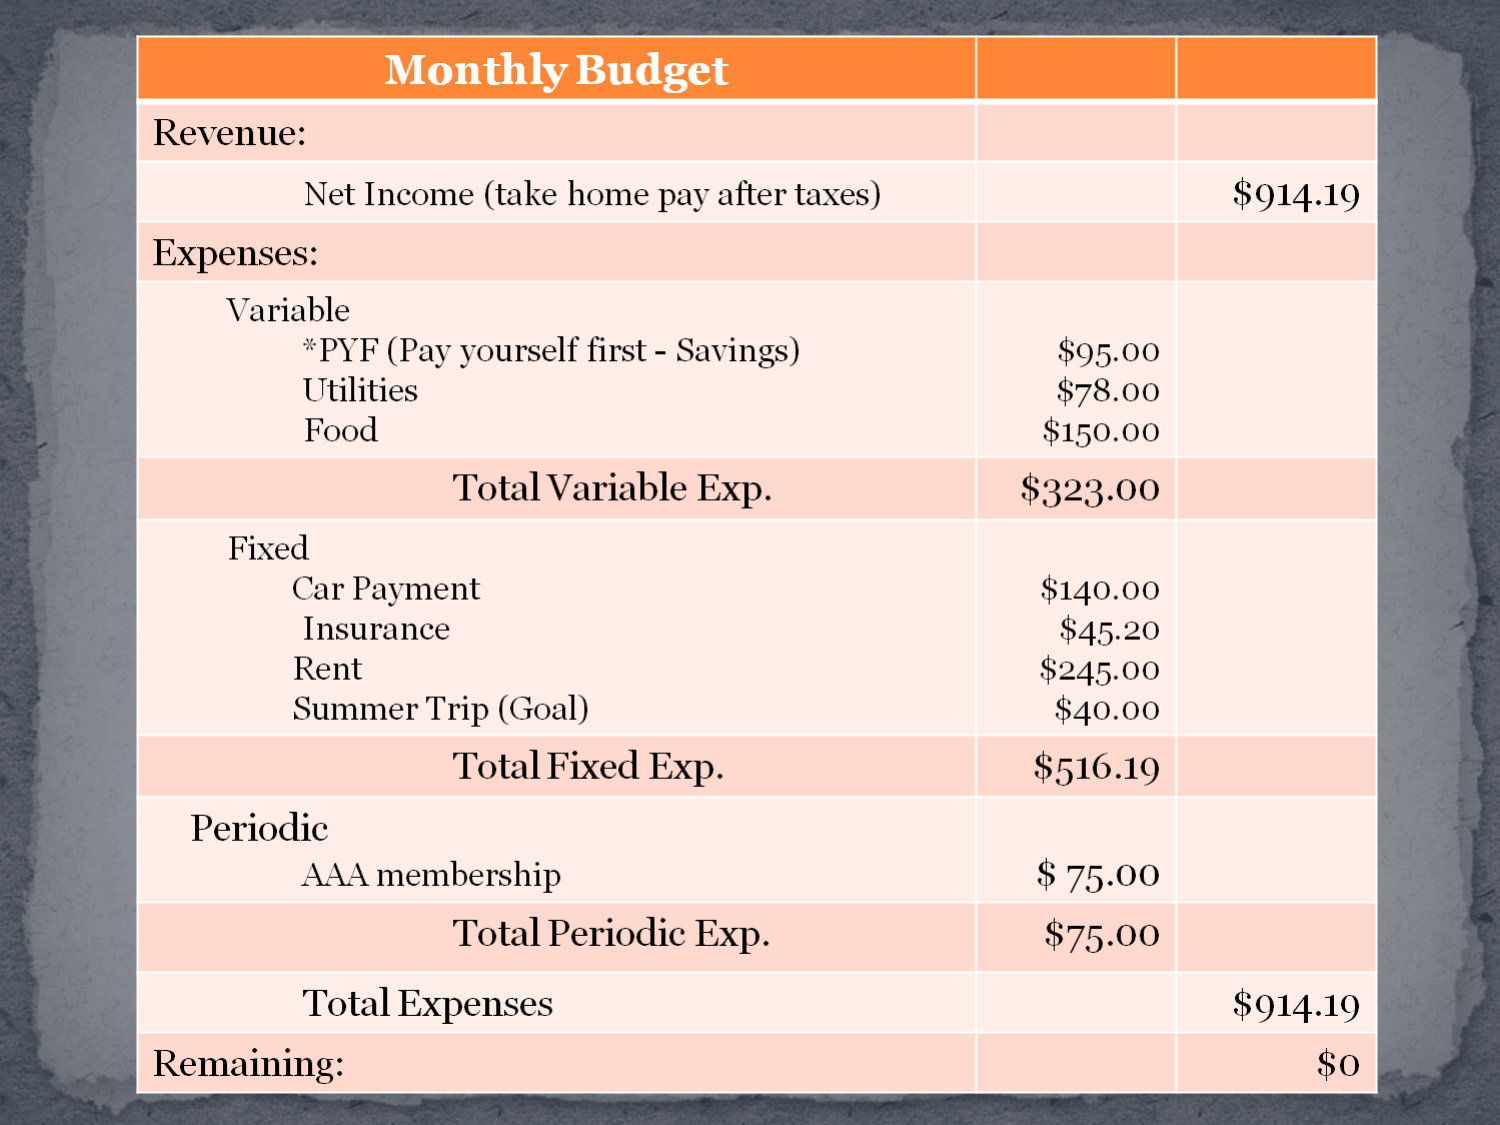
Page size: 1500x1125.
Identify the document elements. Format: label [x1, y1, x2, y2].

picture [126, 25, 1388, 1105]
